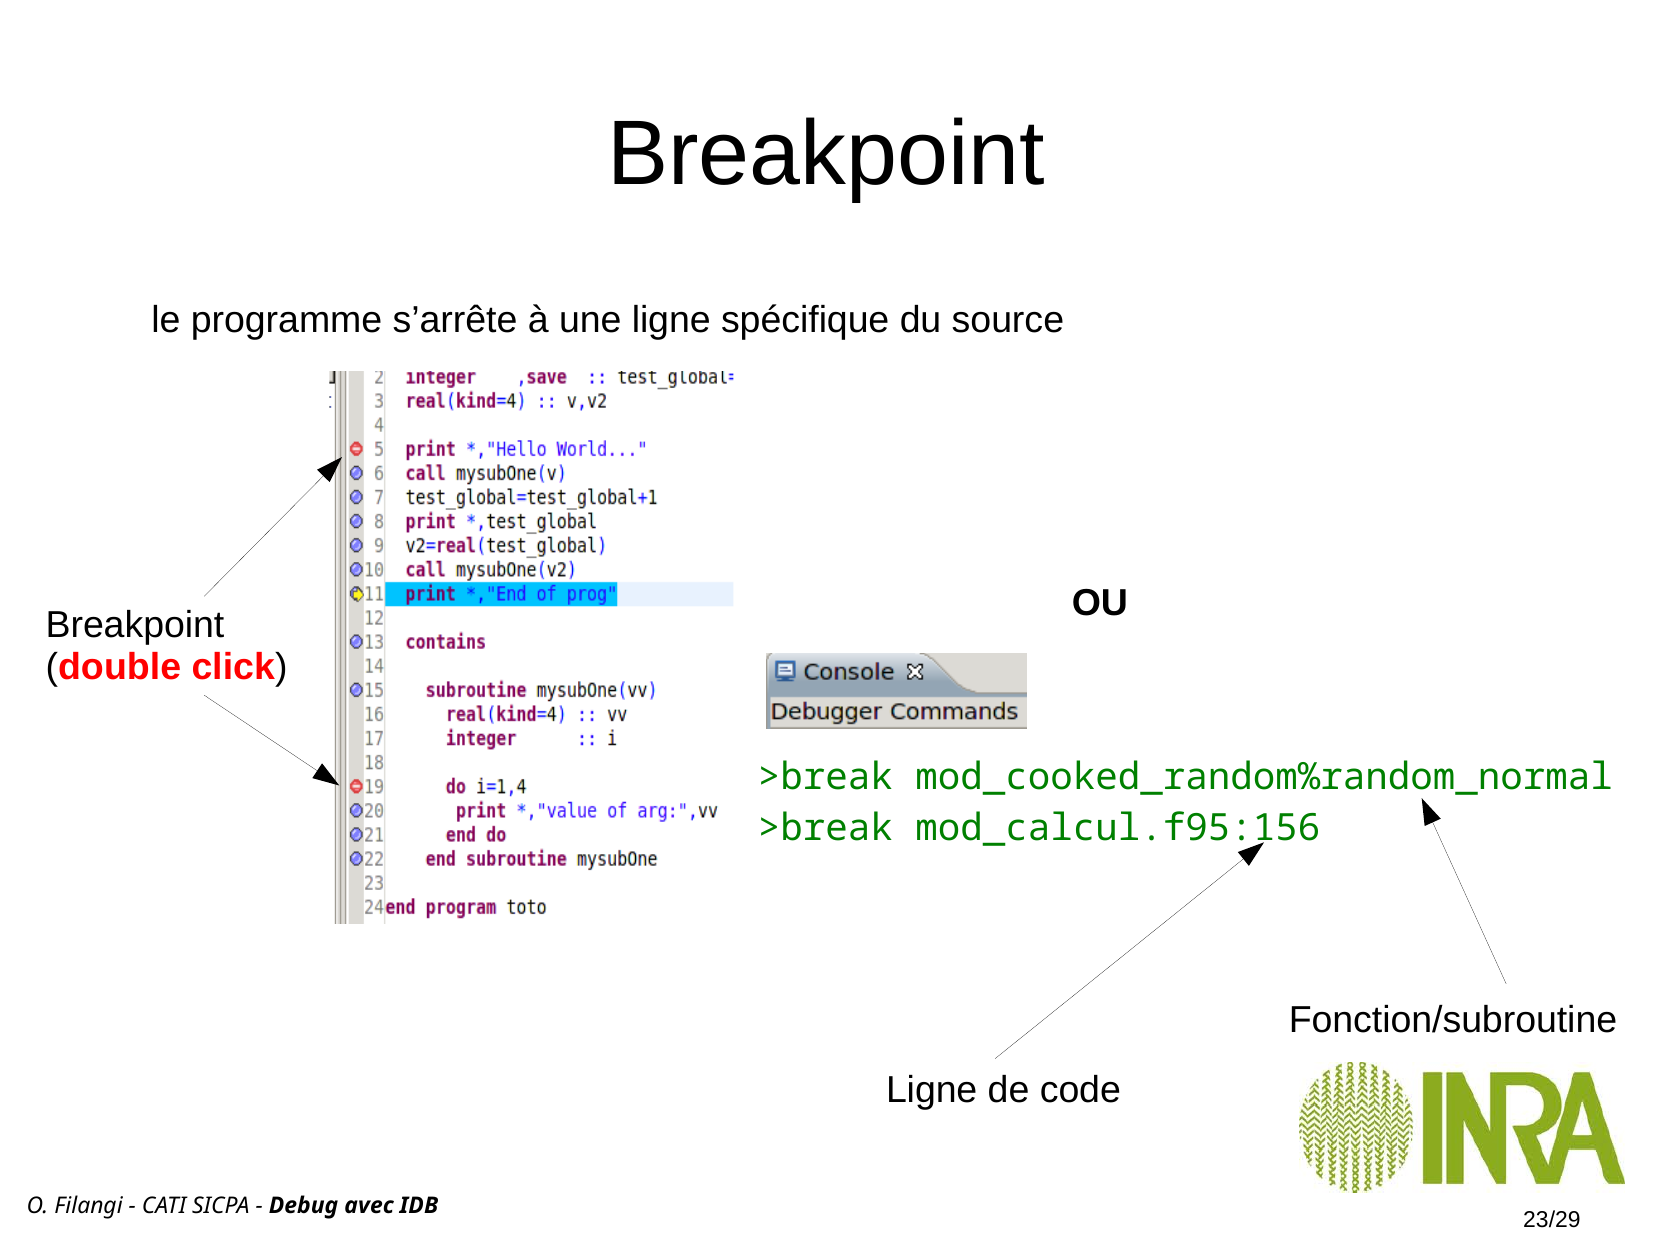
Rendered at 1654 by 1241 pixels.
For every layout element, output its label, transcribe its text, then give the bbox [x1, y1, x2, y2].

picture [1299, 1062, 1625, 1193]
picture [329, 371, 734, 924]
title Breakpoint [82, 49, 1571, 257]
text_box Fonction/subroutine [1273, 990, 1633, 1048]
text_box le programme s’arrête à une ligne spécifique du source [136, 291, 1079, 349]
text_box <numéro>/29 [1508, 1199, 1654, 1241]
text_box >break mod_cooked_random%random_normal >break mod_calcul.f95:156 [743, 741, 1628, 843]
text_box Breakpoint (double click) [30, 596, 303, 696]
text_box Ligne de code [871, 1061, 1136, 1119]
text_box OU [1057, 574, 1144, 632]
text_box O. Filangi - CATI SICPA - Debug avec IDB [5, 1181, 476, 1227]
picture [766, 653, 1027, 729]
